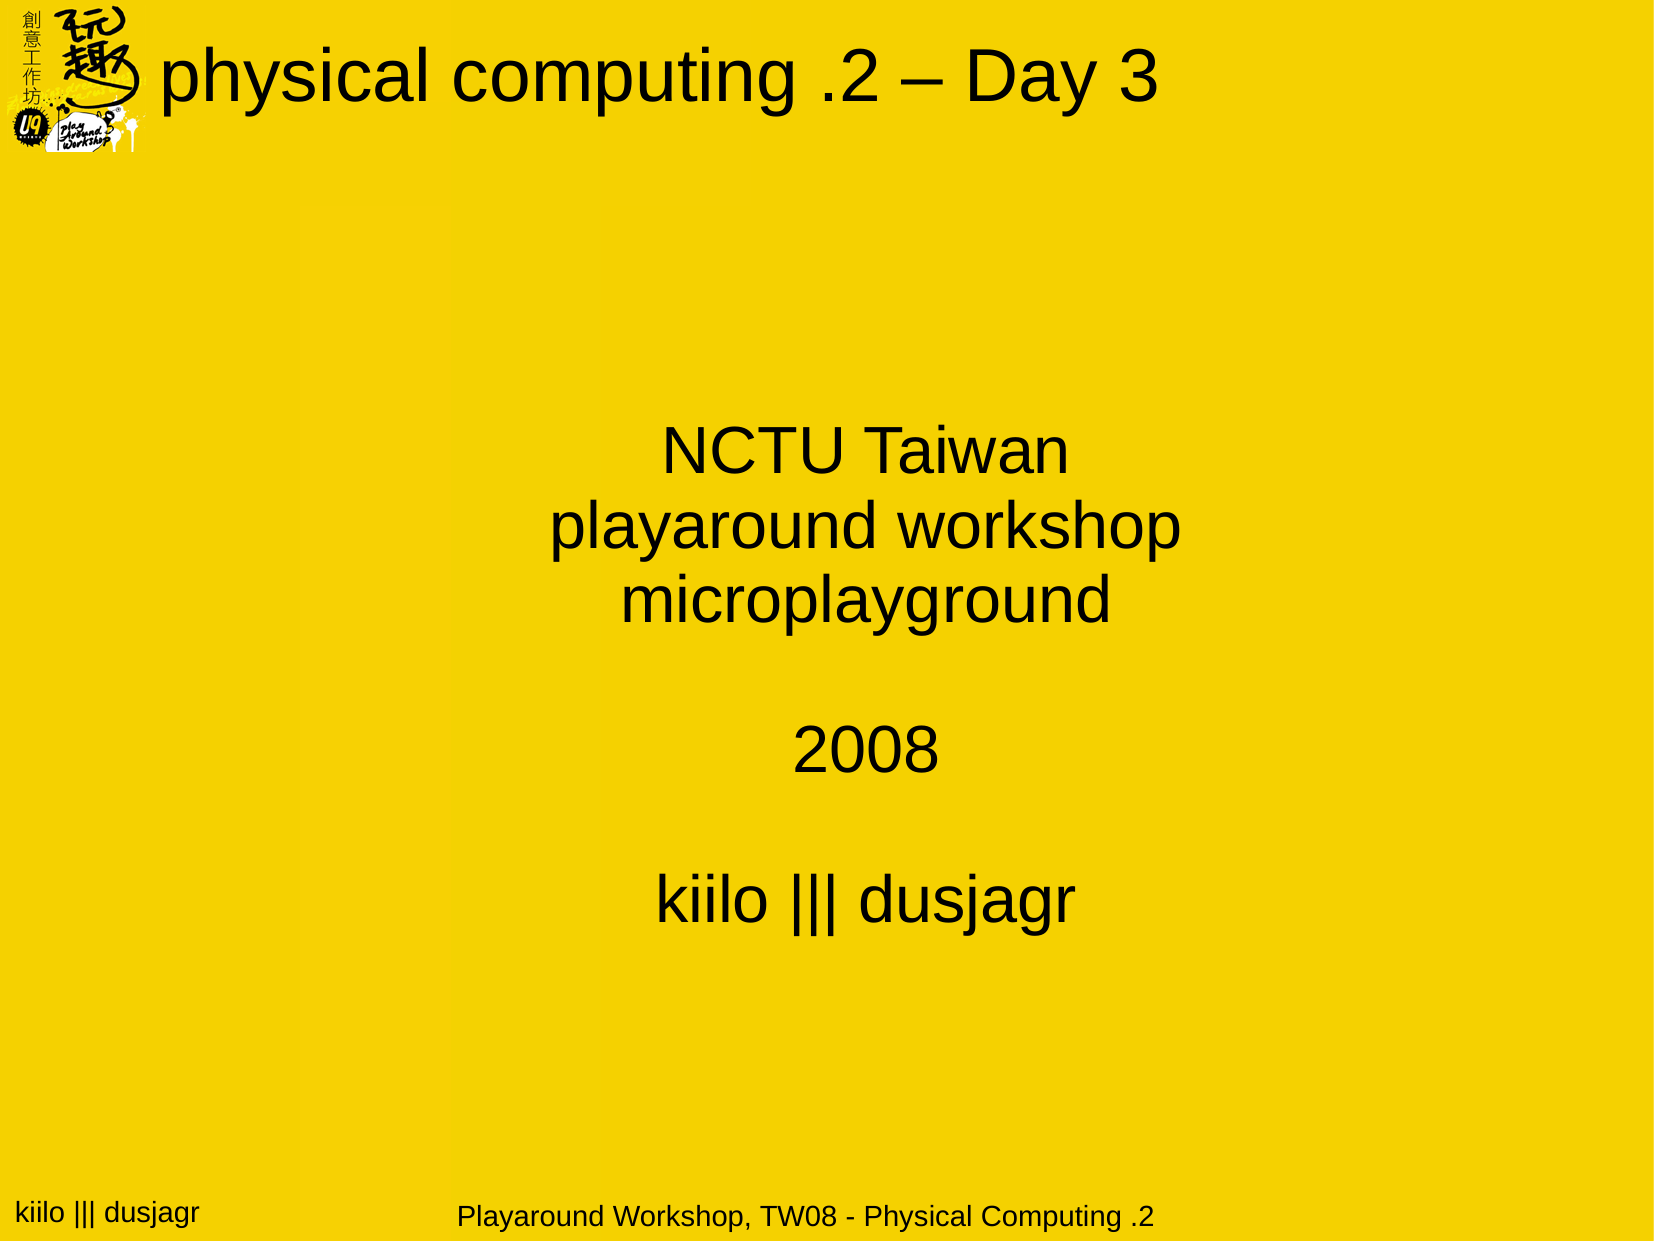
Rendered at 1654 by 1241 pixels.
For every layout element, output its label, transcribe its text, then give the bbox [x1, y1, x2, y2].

picture [0, 0, 1654, 1241]
subtitle NCTU Taiwan playaround workshop microplayground 2008 kiilo ||| dusjagr [70, 224, 1627, 1125]
title physical computing .2 – Day 3 [159, 0, 1627, 151]
